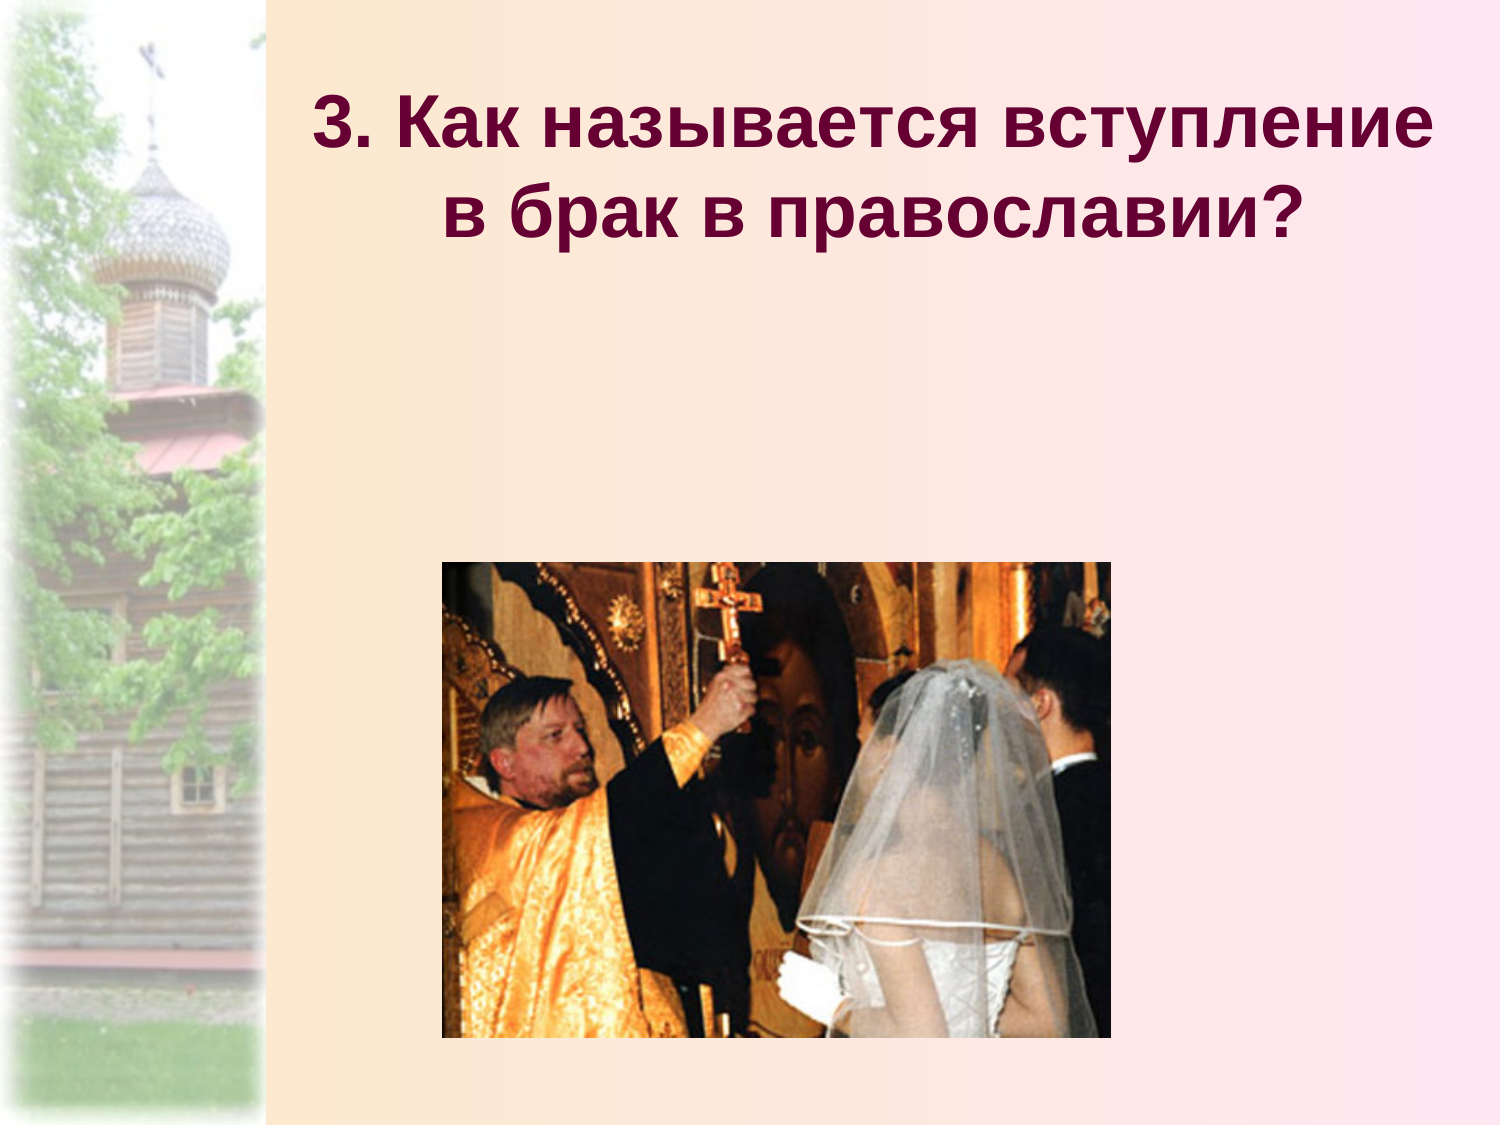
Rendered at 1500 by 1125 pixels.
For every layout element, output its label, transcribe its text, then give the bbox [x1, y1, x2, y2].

text_box 3. Как называется вступление в брак в православии? [277, 65, 1471, 261]
picture [442, 562, 1111, 1038]
picture [0, 0, 266, 1125]
